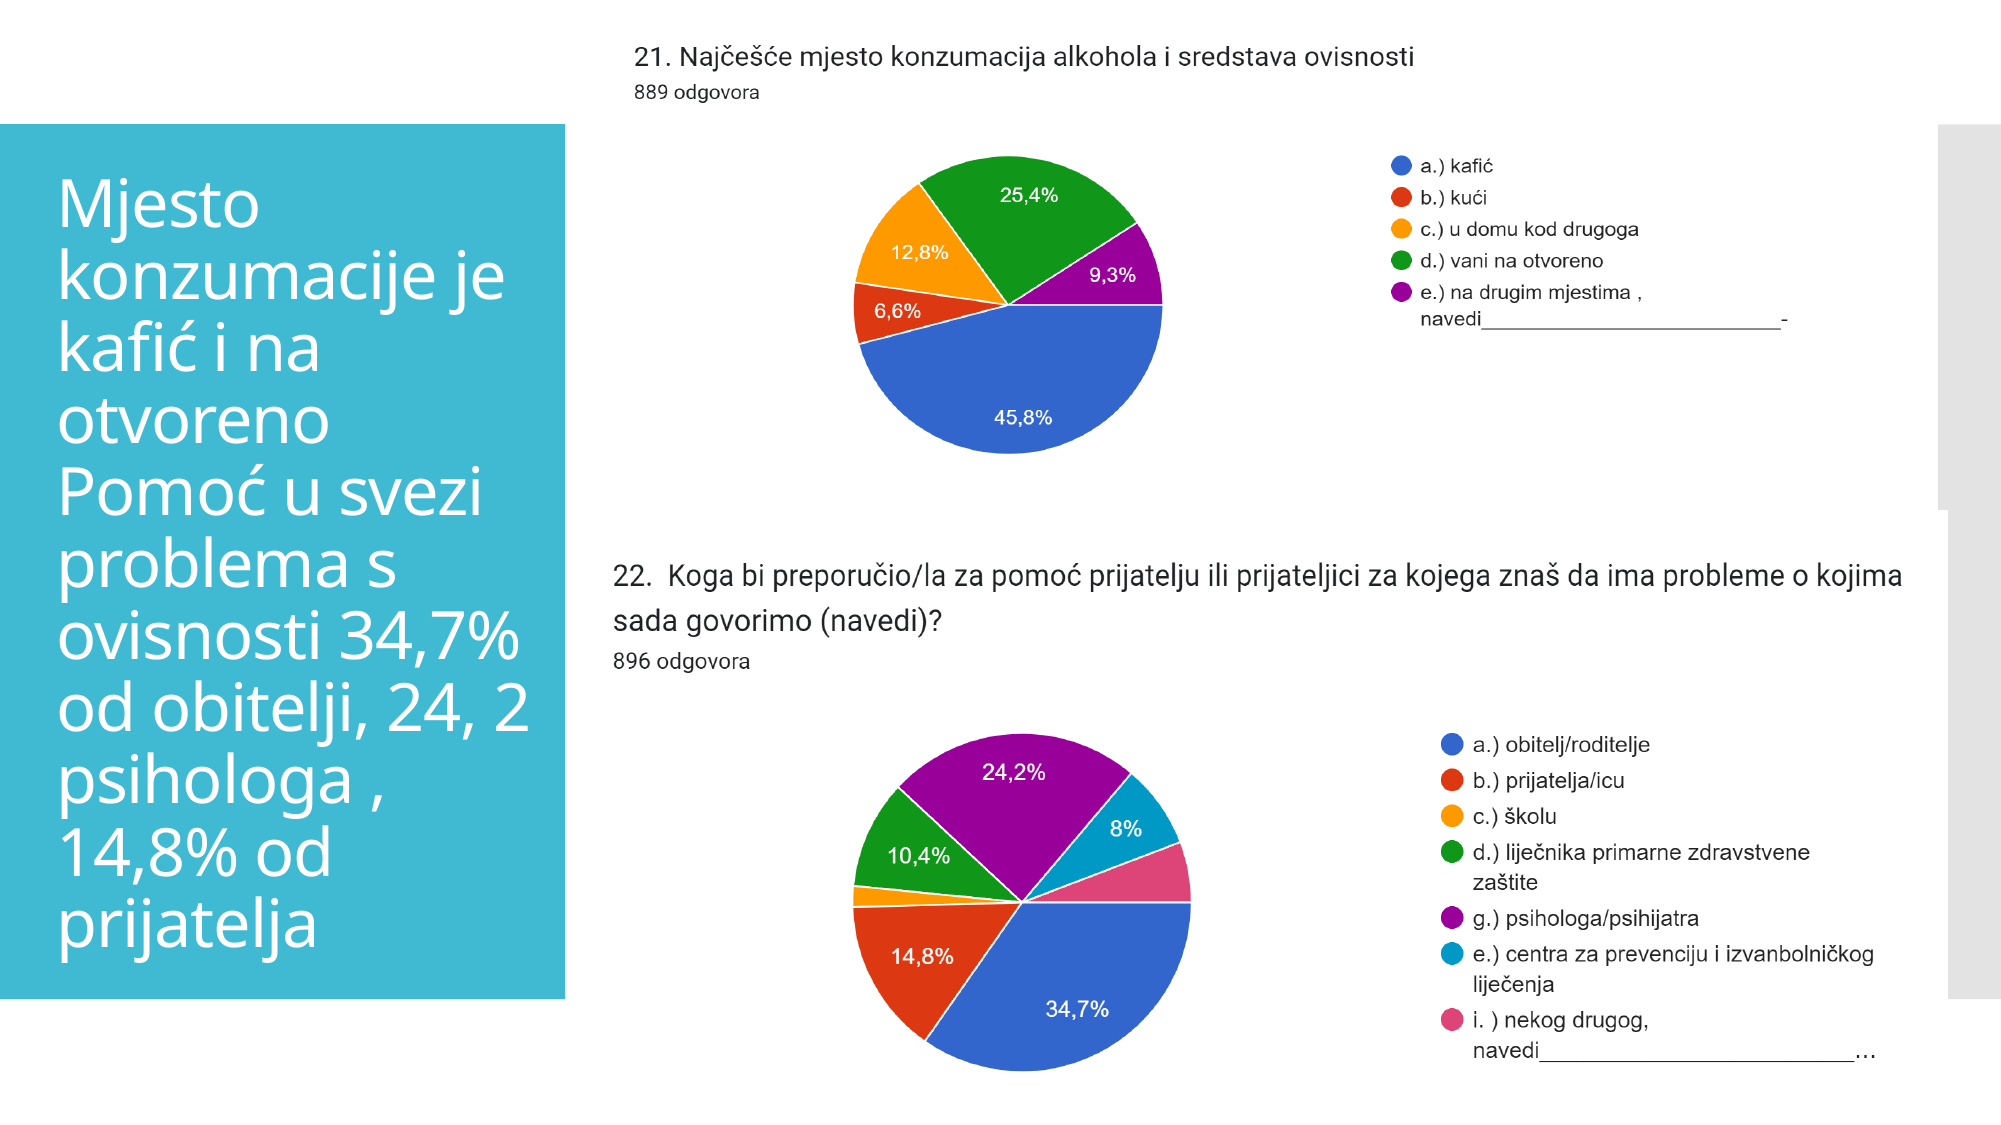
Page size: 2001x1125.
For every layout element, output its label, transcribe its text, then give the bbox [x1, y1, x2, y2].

picture [567, 0, 1948, 1125]
title Mjesto konzumacije je kafić i na otvoreno Pomoć u svezi problema s ovisnosti 34,7% od obitelji, 24, 2 psihologa , 14,8% od prijatelja [41, 116, 568, 1017]
